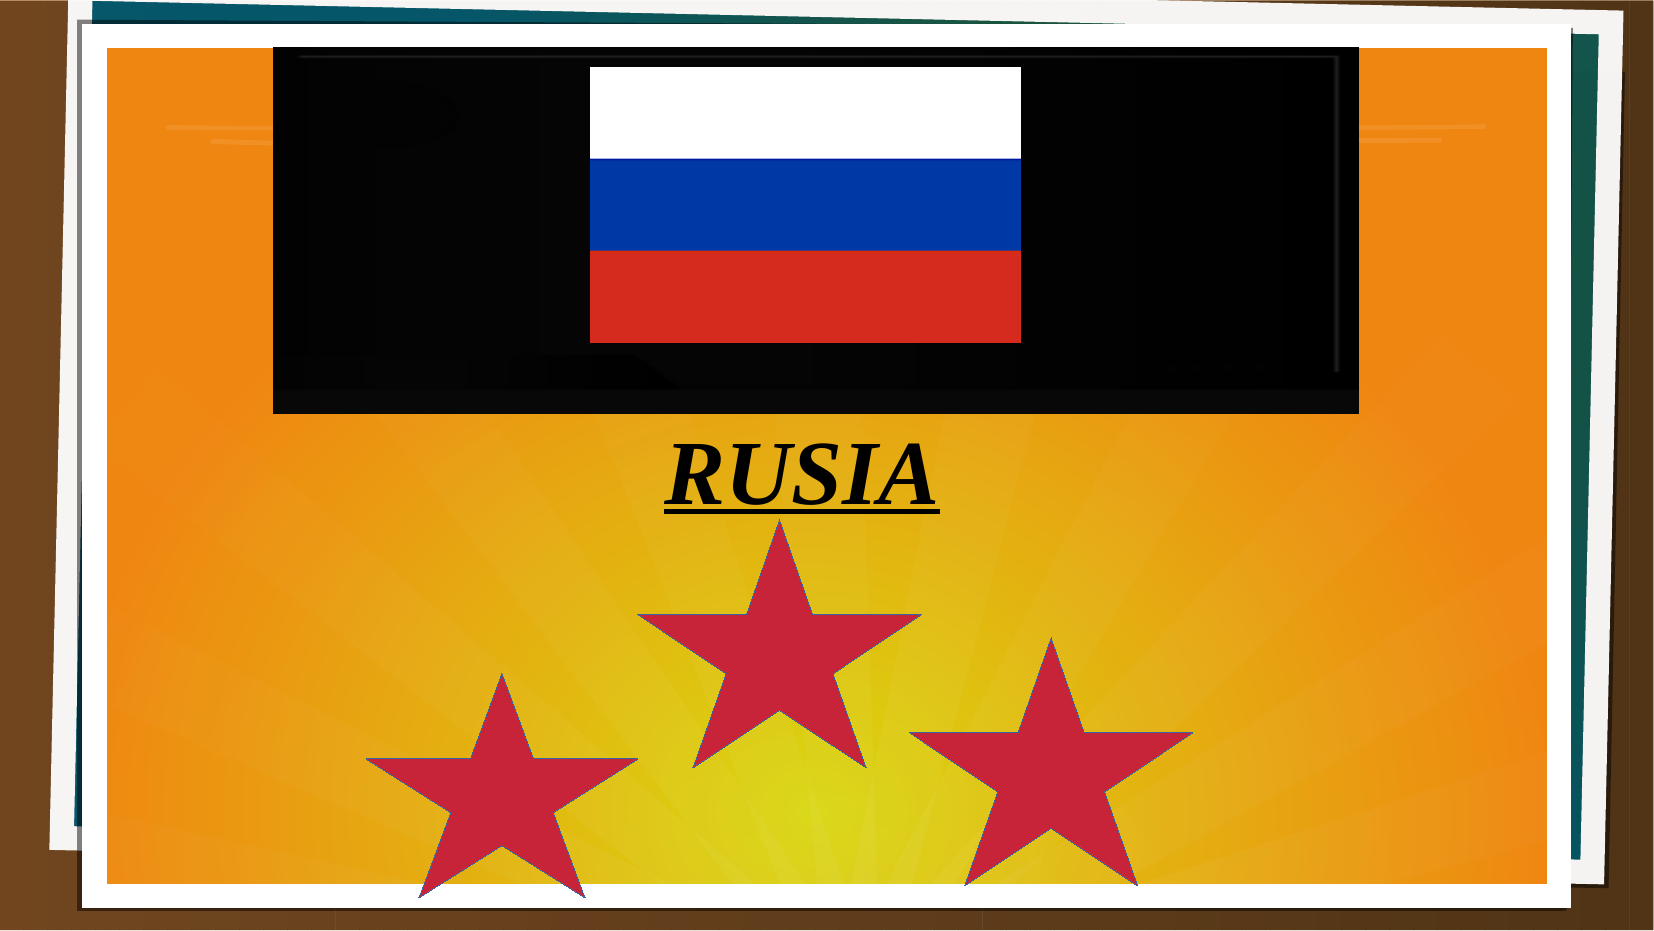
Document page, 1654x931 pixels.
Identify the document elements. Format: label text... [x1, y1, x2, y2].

text_box [366, 673, 638, 898]
picture [273, 47, 1359, 414]
text_box [909, 637, 1193, 886]
text_box RUSIA [649, 415, 981, 532]
text_box [637, 519, 922, 768]
